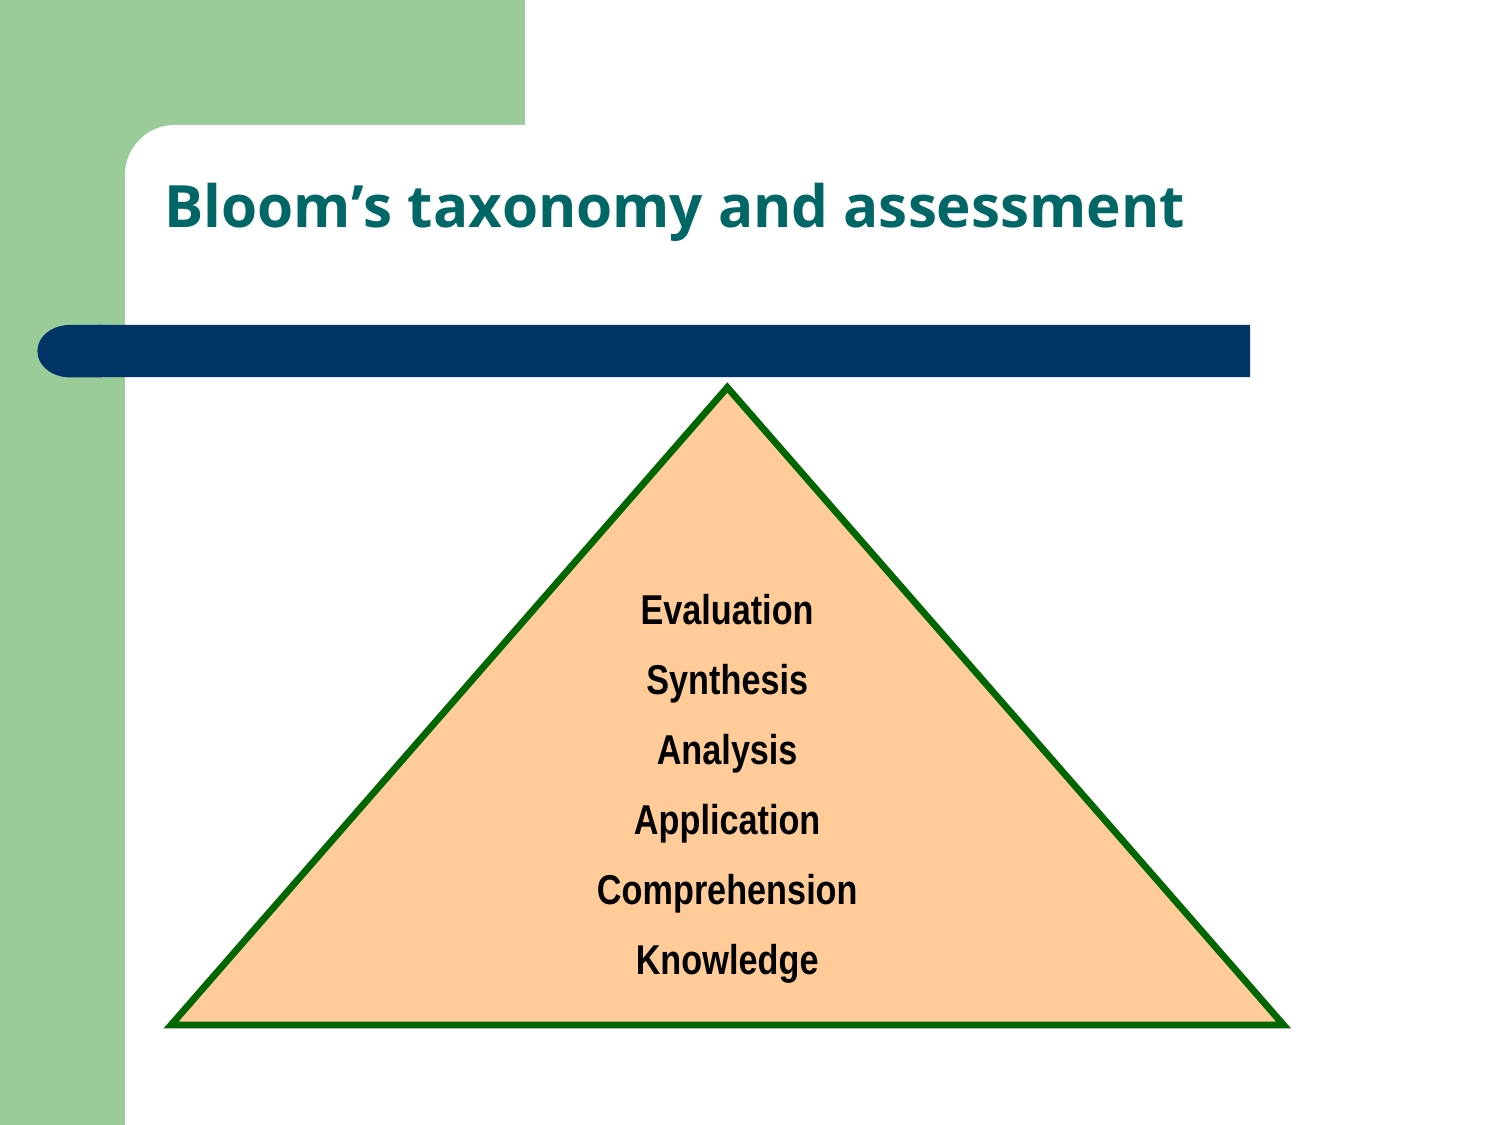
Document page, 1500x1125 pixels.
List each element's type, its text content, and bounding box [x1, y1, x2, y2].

text_box Evaluation Synthesis Analysis Application Comprehension Knowledge [571, 575, 884, 1001]
text_box [171, 387, 1284, 1026]
title Bloom’s taxonomy and assessment [149, 162, 1463, 250]
